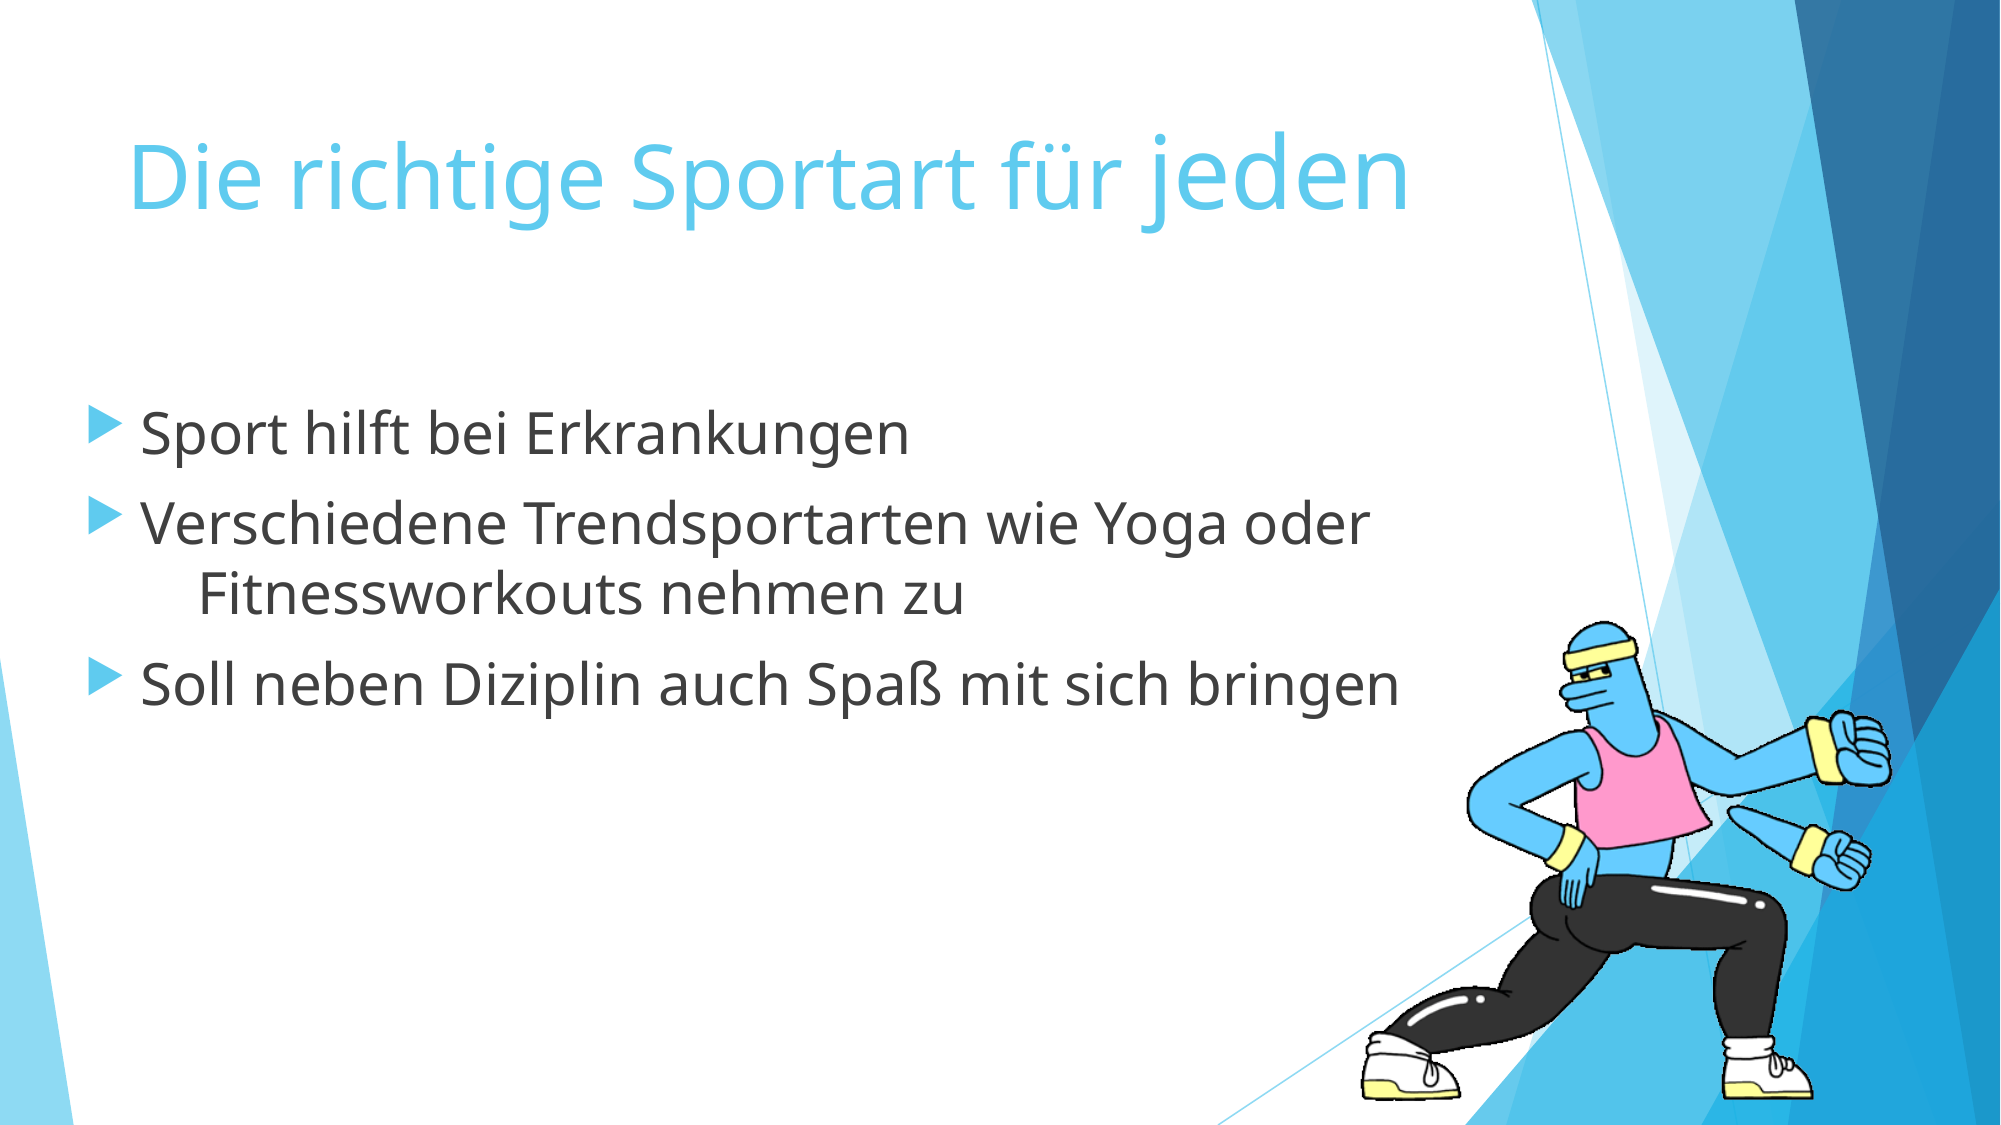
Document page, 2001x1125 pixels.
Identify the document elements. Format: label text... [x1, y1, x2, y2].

title Die richtige Sportart für jeden [111, 99, 1522, 317]
picture [1315, 500, 1931, 1116]
list Sport hilft bei Erkrankungen Verschiedene Trendsportarten wie Yoga oder Fitnessworkouts nehmen zu Soll neben Diziplin auch Spaß mit sich bringen [69, 388, 1480, 1026]
